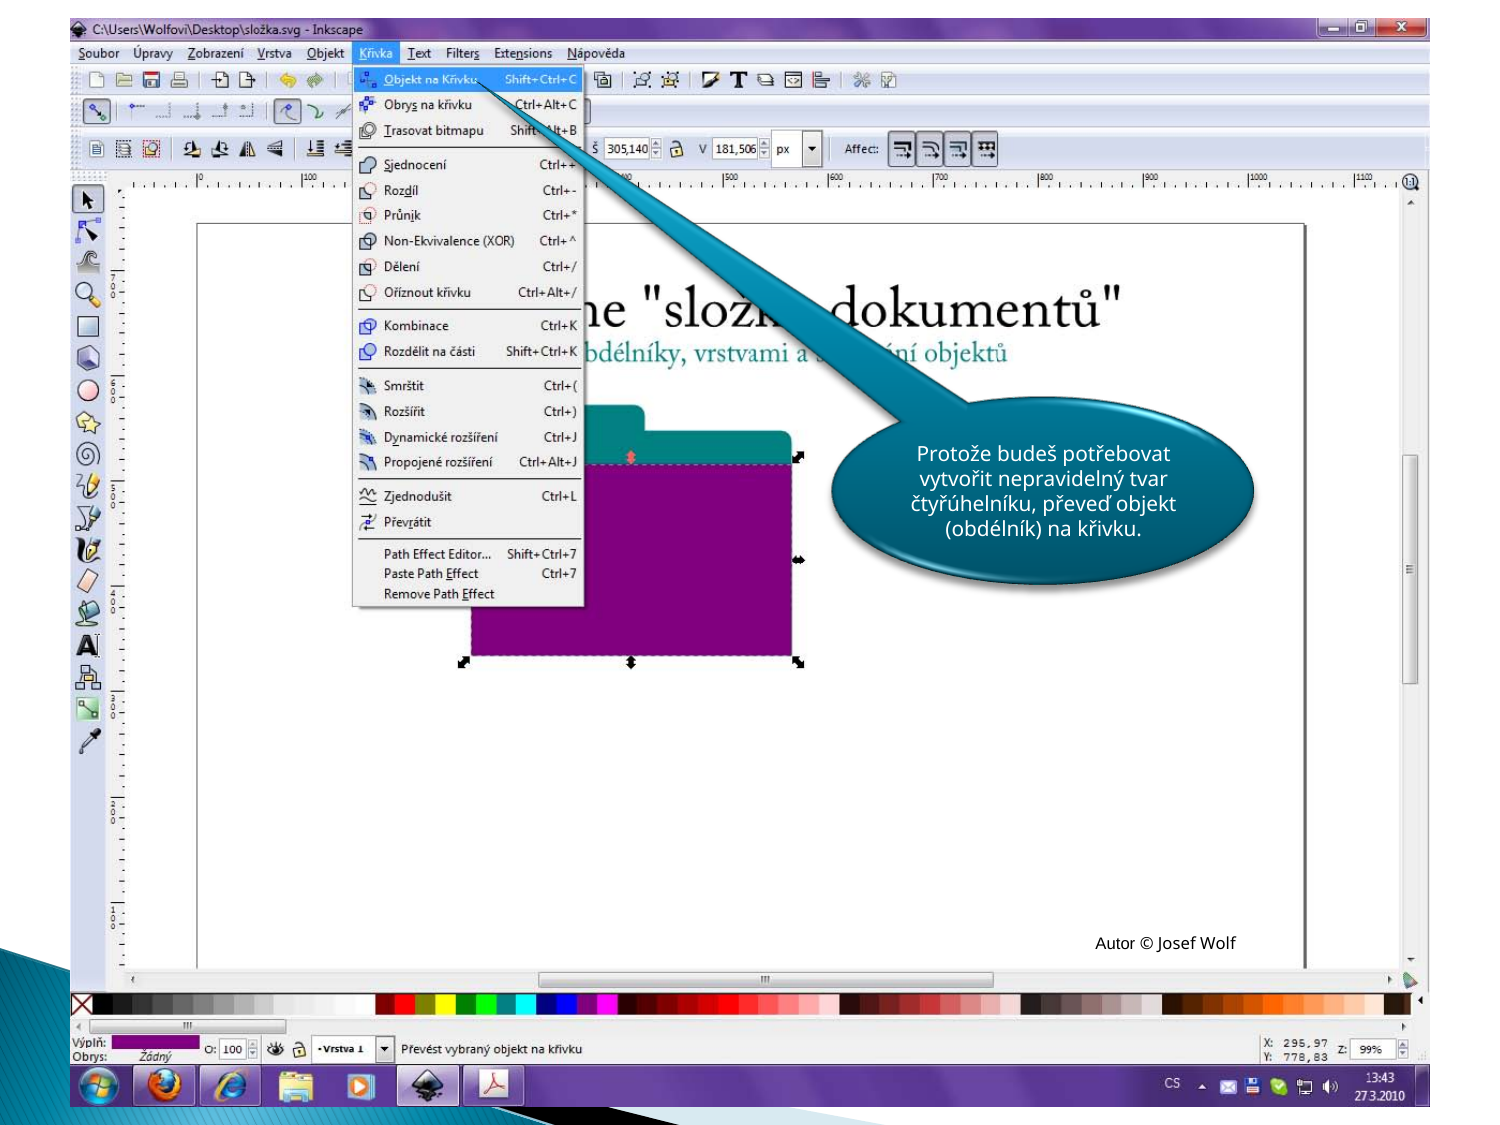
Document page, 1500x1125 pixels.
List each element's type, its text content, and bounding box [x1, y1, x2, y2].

picture [0, 18, 1430, 1125]
text_box Protože budeš potřebovat vytvořit nepravidelný tvar čtyřúhelníku, převeď objekt (obdélník) na křivku. [894, 424, 1193, 558]
text_box Autor © Josef Wolf [1080, 904, 1347, 961]
